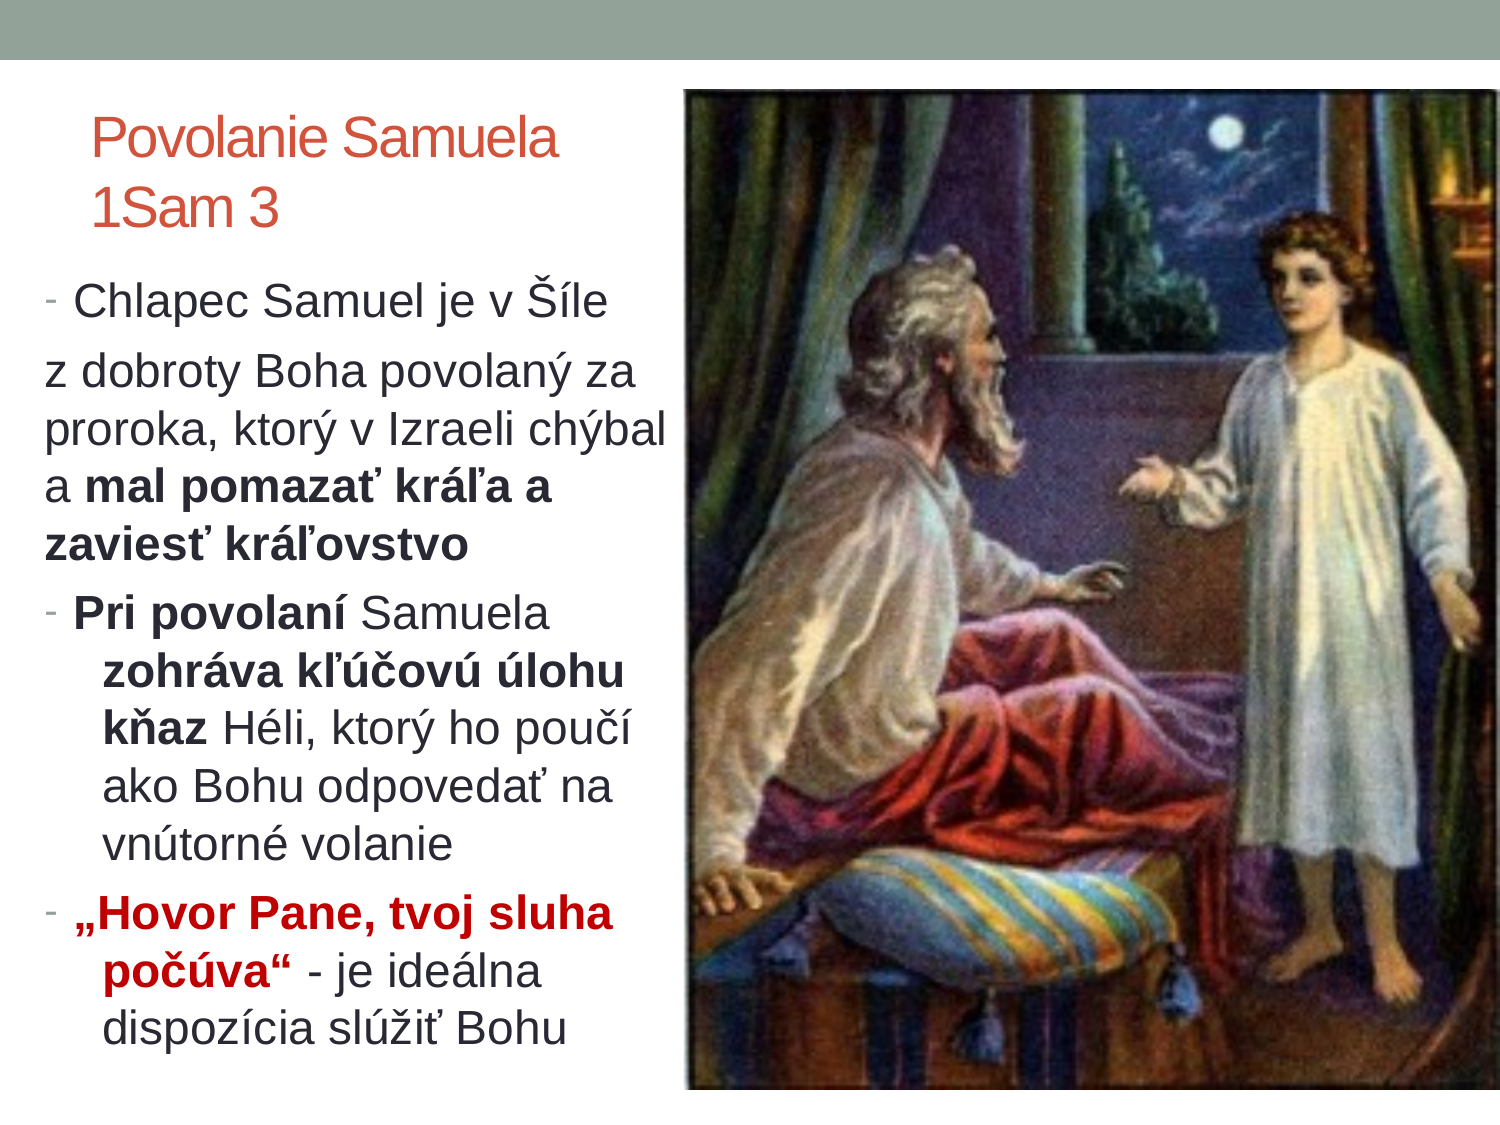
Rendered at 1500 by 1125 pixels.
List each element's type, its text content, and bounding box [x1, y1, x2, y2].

list Chlapec Samuel je v Šíle z dobroty Boha povolaný za proroka, ktorý v Izraeli chýbal a mal pomazať kráľa a zaviesť kráľovstvo Pri povolaní Samuela zohráva kľúčovú úlohu kňaz Héli, ktorý ho poučí ako Bohu odpovedať na vnútorné volanie „Hovor Pane, tvoj sluha počúva“ - je ideálna dispozícia slúžiť Bohu [29, 262, 683, 1063]
title Povolanie Samuela 1Sam 3 [75, 87, 1426, 251]
picture [683, 90, 1500, 1090]
